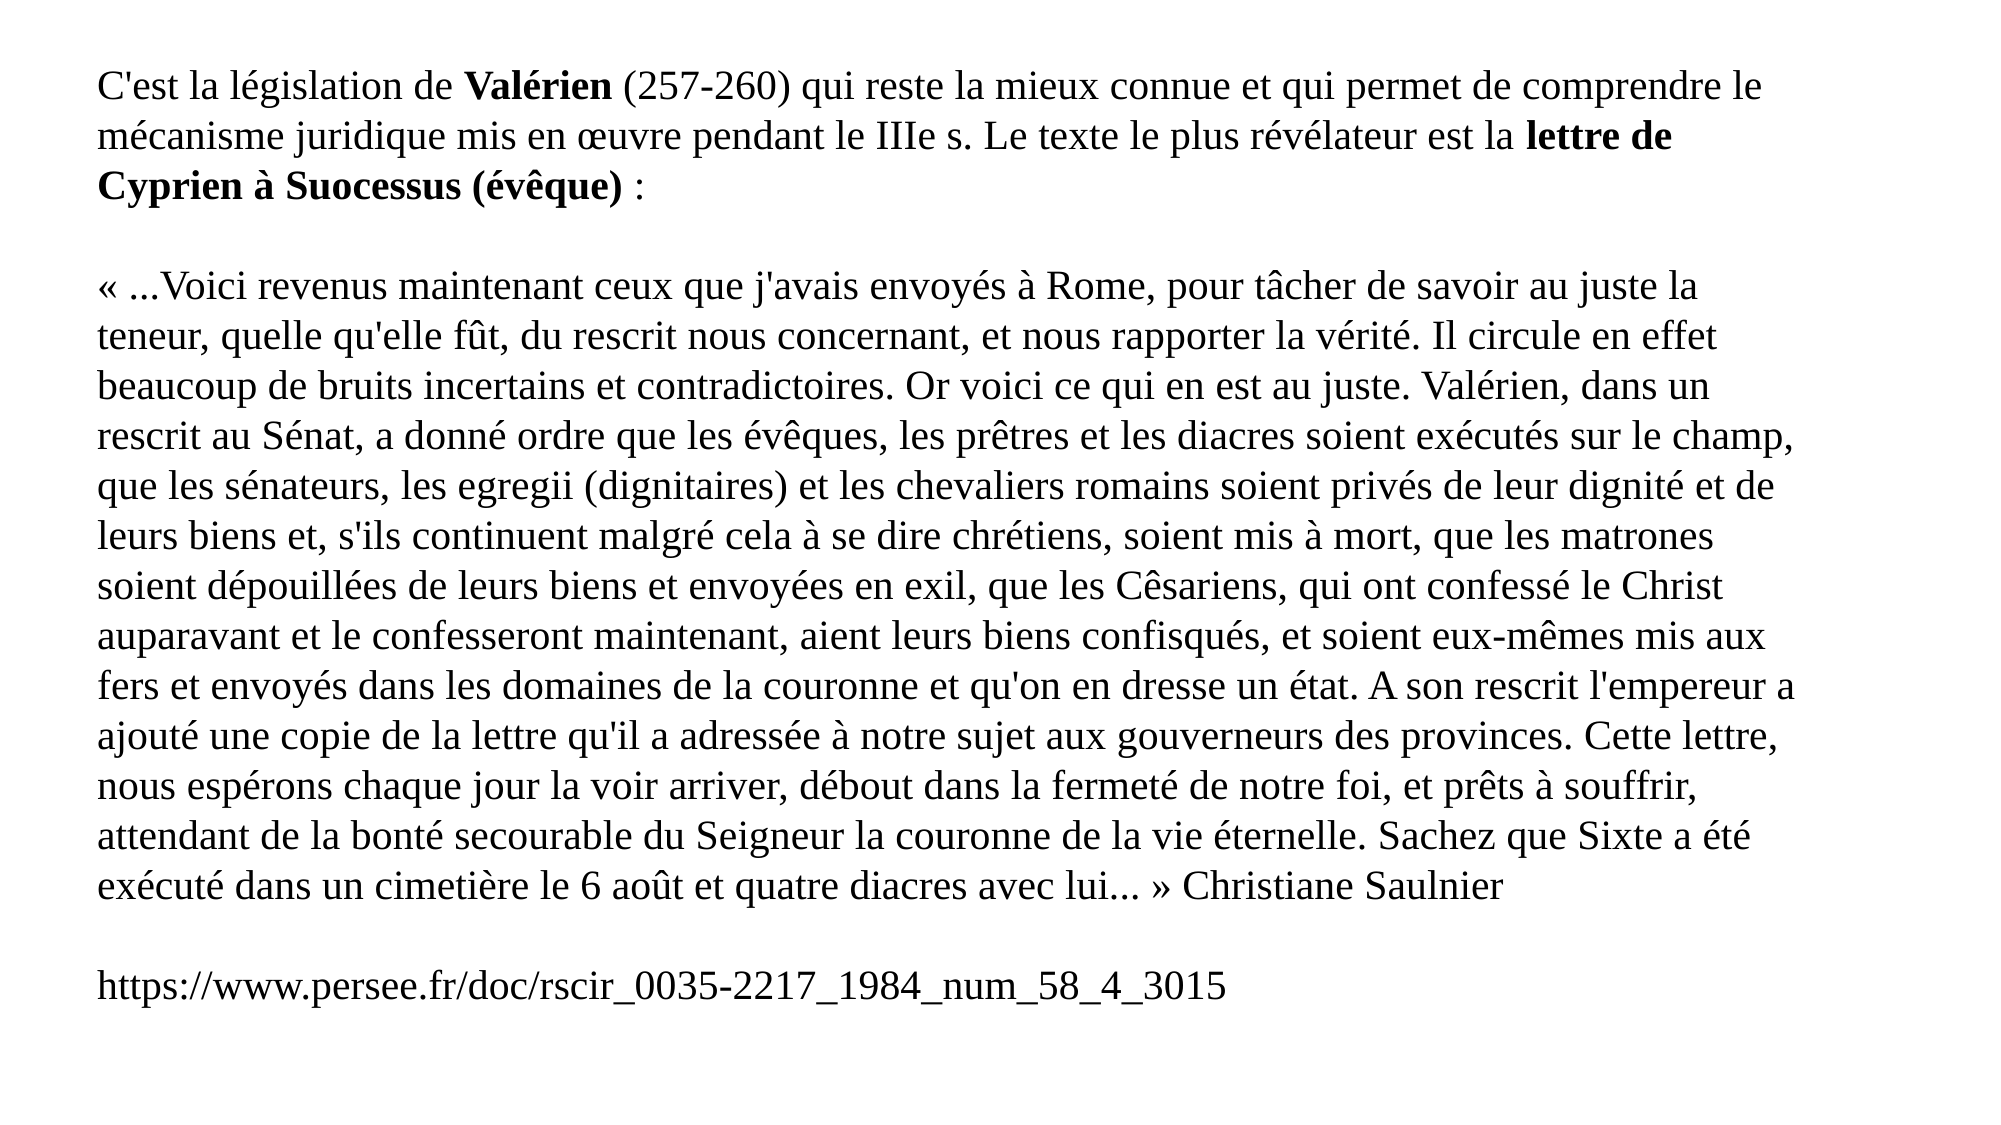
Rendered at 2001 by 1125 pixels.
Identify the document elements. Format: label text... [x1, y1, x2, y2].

text_box C'est la législation de Valérien (257-260) qui reste la mieux connue et qui permet de comprendre le mécanisme juridique mis en œuvre pendant le IIIe s. Le texte le plus révélateur est la lettre de Cyprien à Suocessus (évêque) : « ...Voici revenus maintenant ceux que j'avais envoyés à Rome, pour tâcher de savoir au juste la teneur, quelle qu'elle fût, du rescrit nous concernant, et nous rapporter la vérité. Il circule en effet beaucoup de bruits incertains et contradictoires. Or voici ce qui en est au juste. Valérien, dans un rescrit au Sénat, a donné ordre que les évêques, les prêtres et les diacres soient exécutés sur le champ, que les sénateurs, les egregii (dignitaires) et les chevaliers romains soient privés de leur dignité et de leurs biens et, s'ils continuent malgré cela à se dire chrétiens, soient mis à mort, que les matrones soient dépouillées de leurs biens et envoyées en exil, que les Cêsariens, qui ont confessé le Christ auparavant et le confesseront maintenant, aient leurs biens confisqués, et soient eux-mêmes mis aux fers et envoyés dans les domaines de la couronne et qu'on en dresse un état. A son rescrit l'empereur a ajouté une copie de la lettre qu'il a adressée à notre sujet aux gouverneurs des provinces. Cette lettre, nous espérons chaque jour la voir arriver, débout dans la fermeté de notre foi, et prêts à souffrir, attendant de la bonté secourable du Seigneur la couronne de la vie éternelle. Sachez que Sixte a été exécuté dans un cimetière le 6 août et quatre diacres avec lui... » Christiane Saulnier https://www.persee.fr/doc/rscir_0035-2217_1984_num_58_4_3015 [82, 50, 1839, 1025]
